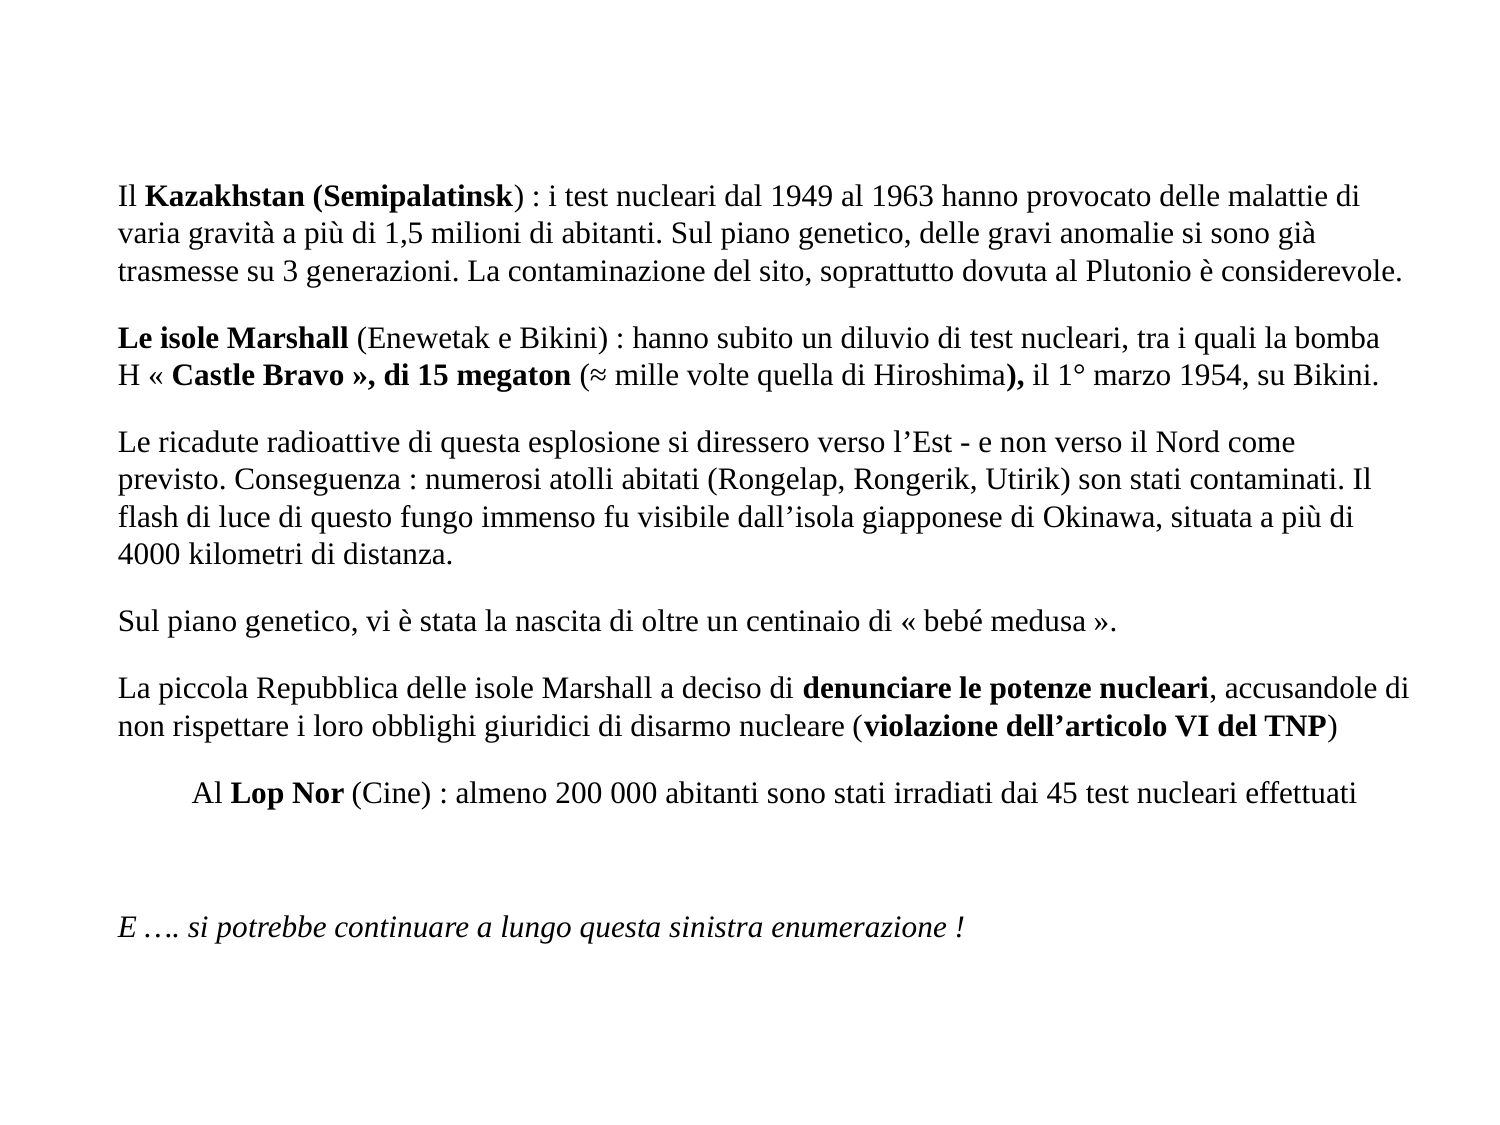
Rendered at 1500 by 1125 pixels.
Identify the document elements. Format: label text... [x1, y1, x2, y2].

list Il Kazakhstan (Semipalatinsk) : i test nucleari dal 1949 al 1963 hanno provocato delle malattie di varia gravità a più di 1,5 milioni di abitanti. Sul piano genetico, delle gravi anomalie si sono già trasmesse su 3 generazioni. La contaminazione del sito, soprattutto dovuta al Plutonio è considerevole. Le isole Marshall (Enewetak e Bikini) : hanno subito un diluvio di test nucleari, tra i quali la bomba H « Castle Bravo », di 15 megaton (≈ mille volte quella di Hiroshima), il 1° marzo 1954, su Bikini. Le ricadute radioattive di questa esplosione si diressero verso l’Est - e non verso il Nord come previsto. Conseguenza : numerosi atolli abitati (Rongelap, Rongerik, Utirik) son stati contaminati. Il flash di luce di questo fungo immenso fu visibile dall’isola giapponese di Okinawa, situata a più di 4000 kilometri di distanza. Sul piano genetico, vi è stata la nascita di oltre un centinaio di « bebé medusa ». La piccola Repubblica delle isole Marshall a deciso di denunciare le potenze nucleari, accusandole di non rispettare i loro obblighi giuridici di disarmo nucleare (violazione dell’articolo VI del TNP) Al Lop Nor (Cine) : almeno 200 000 abitanti sono stati irradiati dai 45 test nucleari effettuati E …. si potrebbe continuare a lungo questa sinistra enumerazione ! [103, 167, 1425, 901]
